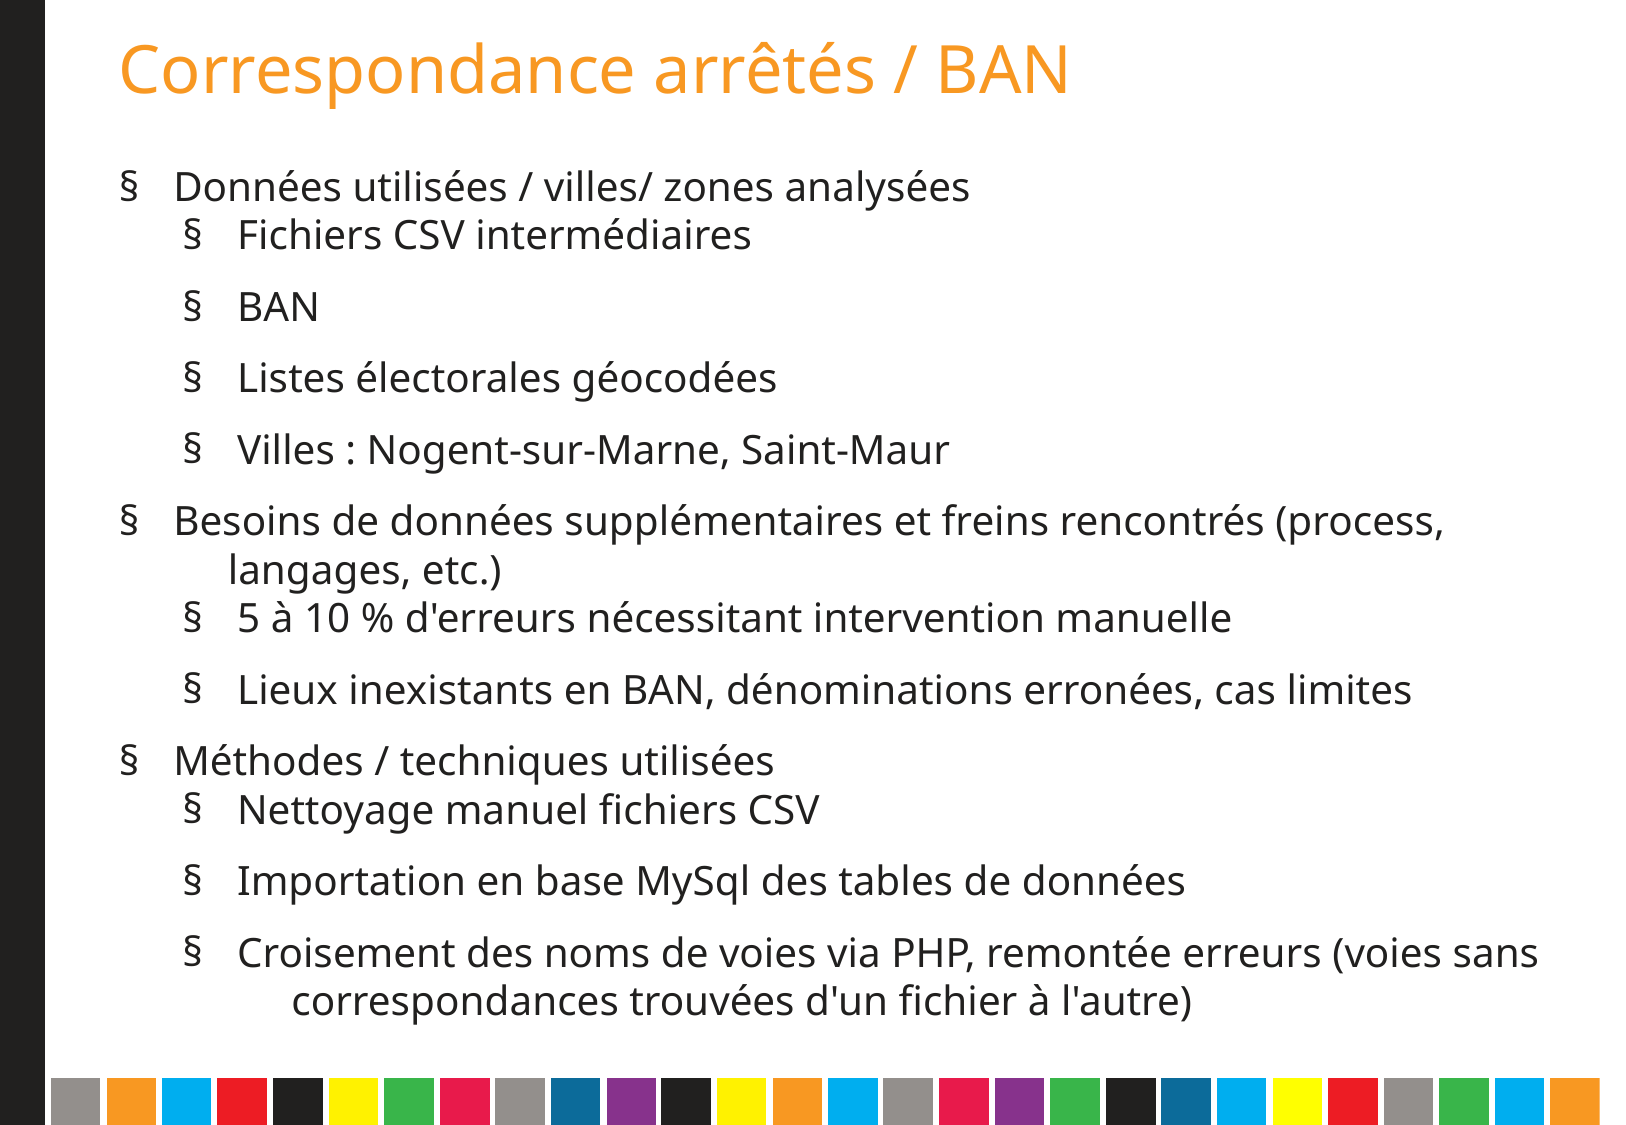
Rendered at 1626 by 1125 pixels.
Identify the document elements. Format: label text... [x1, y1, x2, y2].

list Données utilisées / villes/ zones analysées Fichiers CSV intermédiaires BAN Listes électorales géocodées Villes : Nogent-sur-Marne, Saint-Maur Besoins de données supplémentaires et freins rencontrés (process, langages, etc.) 5 à 10 % d'erreurs nécessitant intervention manuelle Lieux inexistants en BAN, dénominations erronées, cas limites Méthodes / techniques utilisées Nettoyage manuel fichiers CSV Importation en base MySql des tables de données Croisement des noms de voies via PHP, remontée erreurs (voies sans correspondances trouvées d'un fichier à l'autre) [103, 153, 1581, 1036]
title Correspondance arrêtés / BAN [103, 19, 1368, 173]
